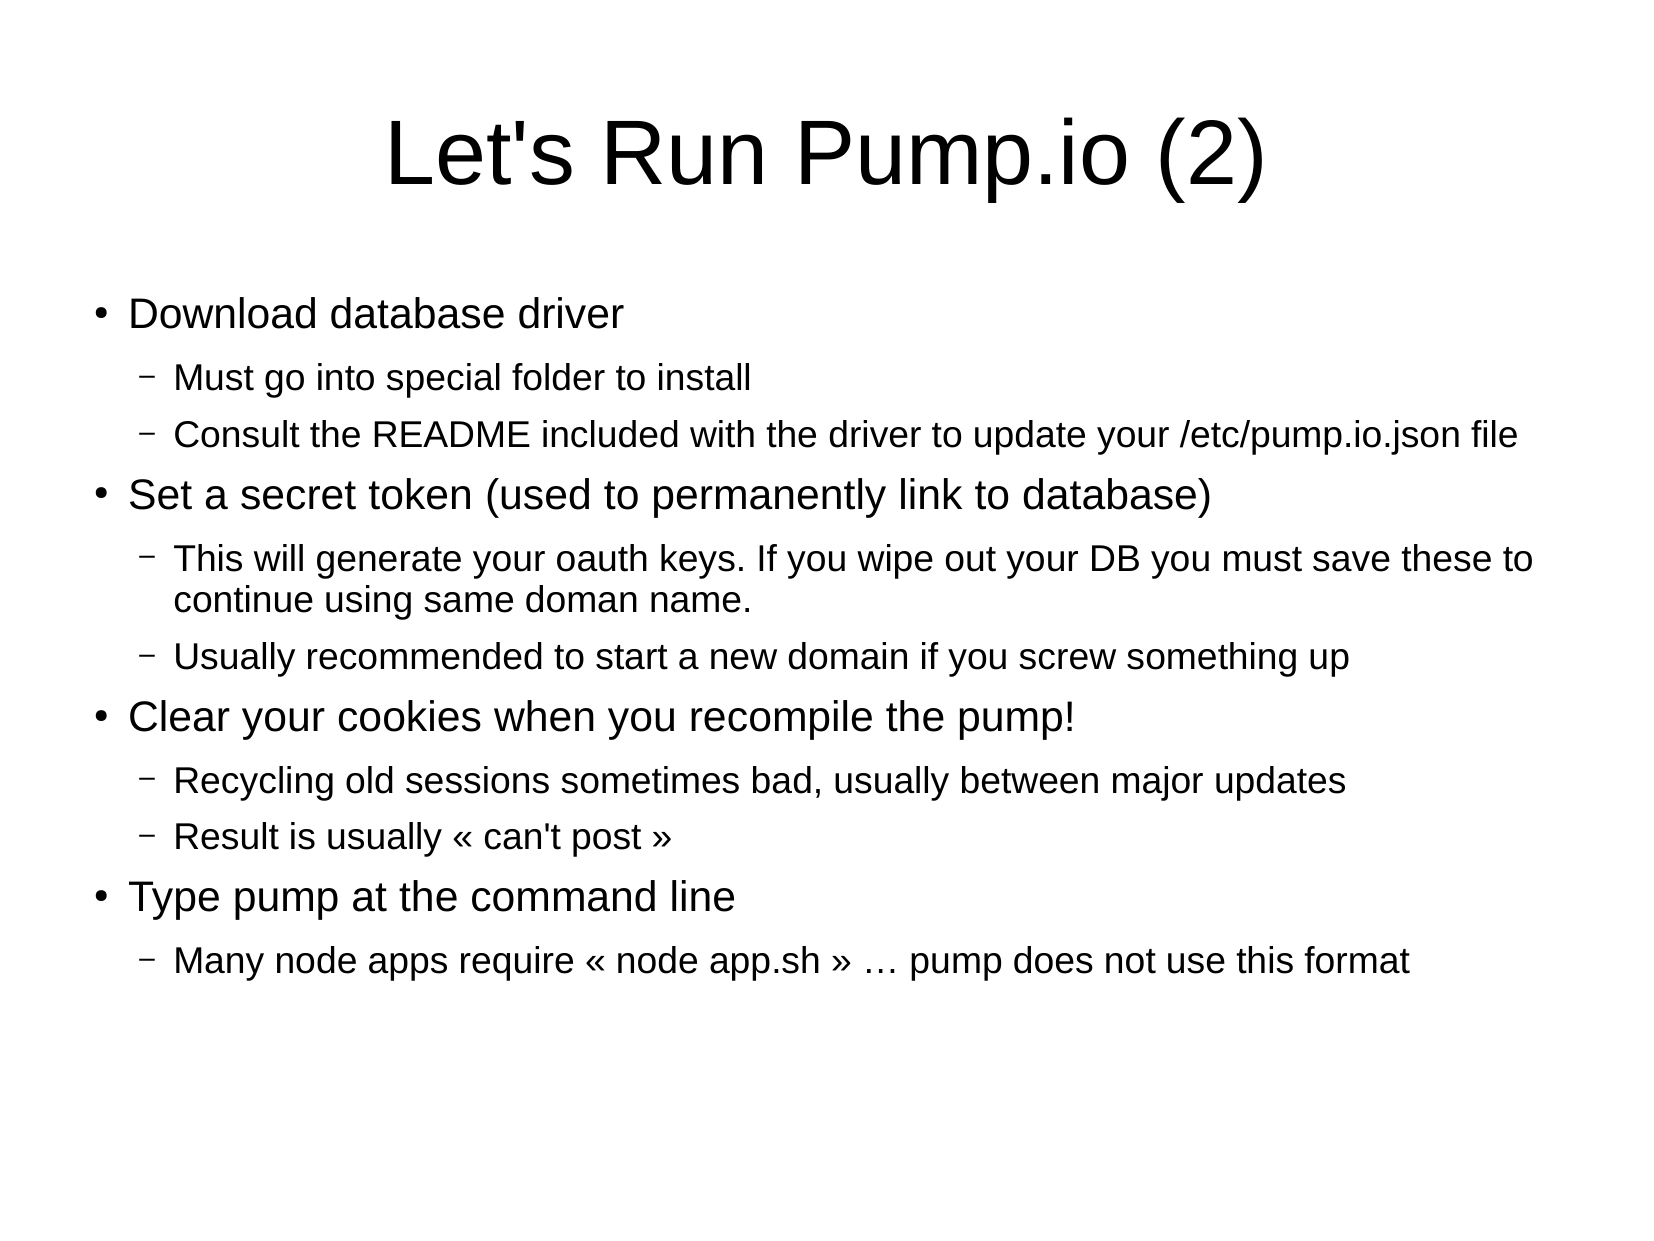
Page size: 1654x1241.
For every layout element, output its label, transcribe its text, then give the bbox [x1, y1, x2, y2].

list Download database driver Must go into special folder to install Consult the README included with the driver to update your /etc/pump.io.json file Set a secret token (used to permanently link to database) This will generate your oauth keys. If you wipe out your DB you must save these to continue using same doman name. Usually recommended to start a new domain if you screw something up Clear your cookies when you recompile the pump! Recycling old sessions sometimes bad, usually between major updates Result is usually « can't post » Type pump at the command line Many node apps require « node app.sh » … pump does not use this format [82, 290, 1538, 1010]
title Let's Run Pump.io (2) [82, 49, 1571, 257]
